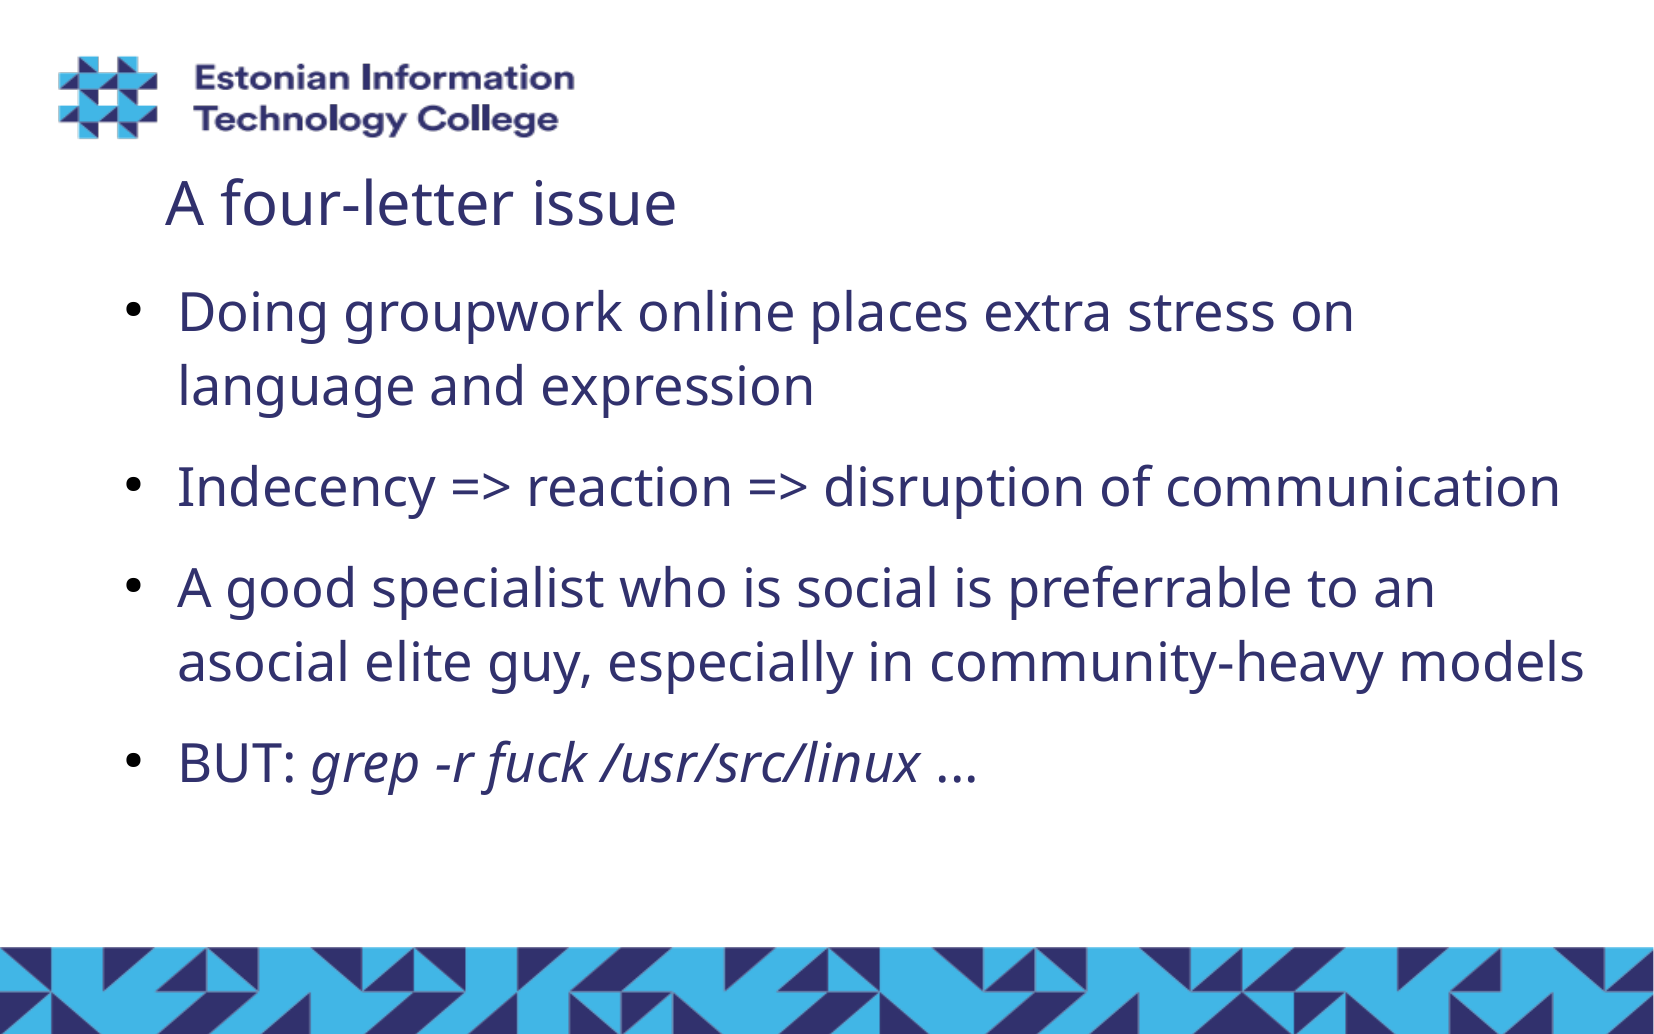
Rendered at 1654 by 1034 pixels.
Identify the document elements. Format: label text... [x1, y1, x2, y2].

title A four-letter issue [165, 147, 1217, 256]
list Doing groupwork online places extra stress on language and expression Indecency => reaction => disruption of communication A good specialist who is social is preferrable to an asocial elite guy, especially in community-heavy models BUT: grep -r fuck /usr/src/linux ... [106, 273, 1607, 934]
